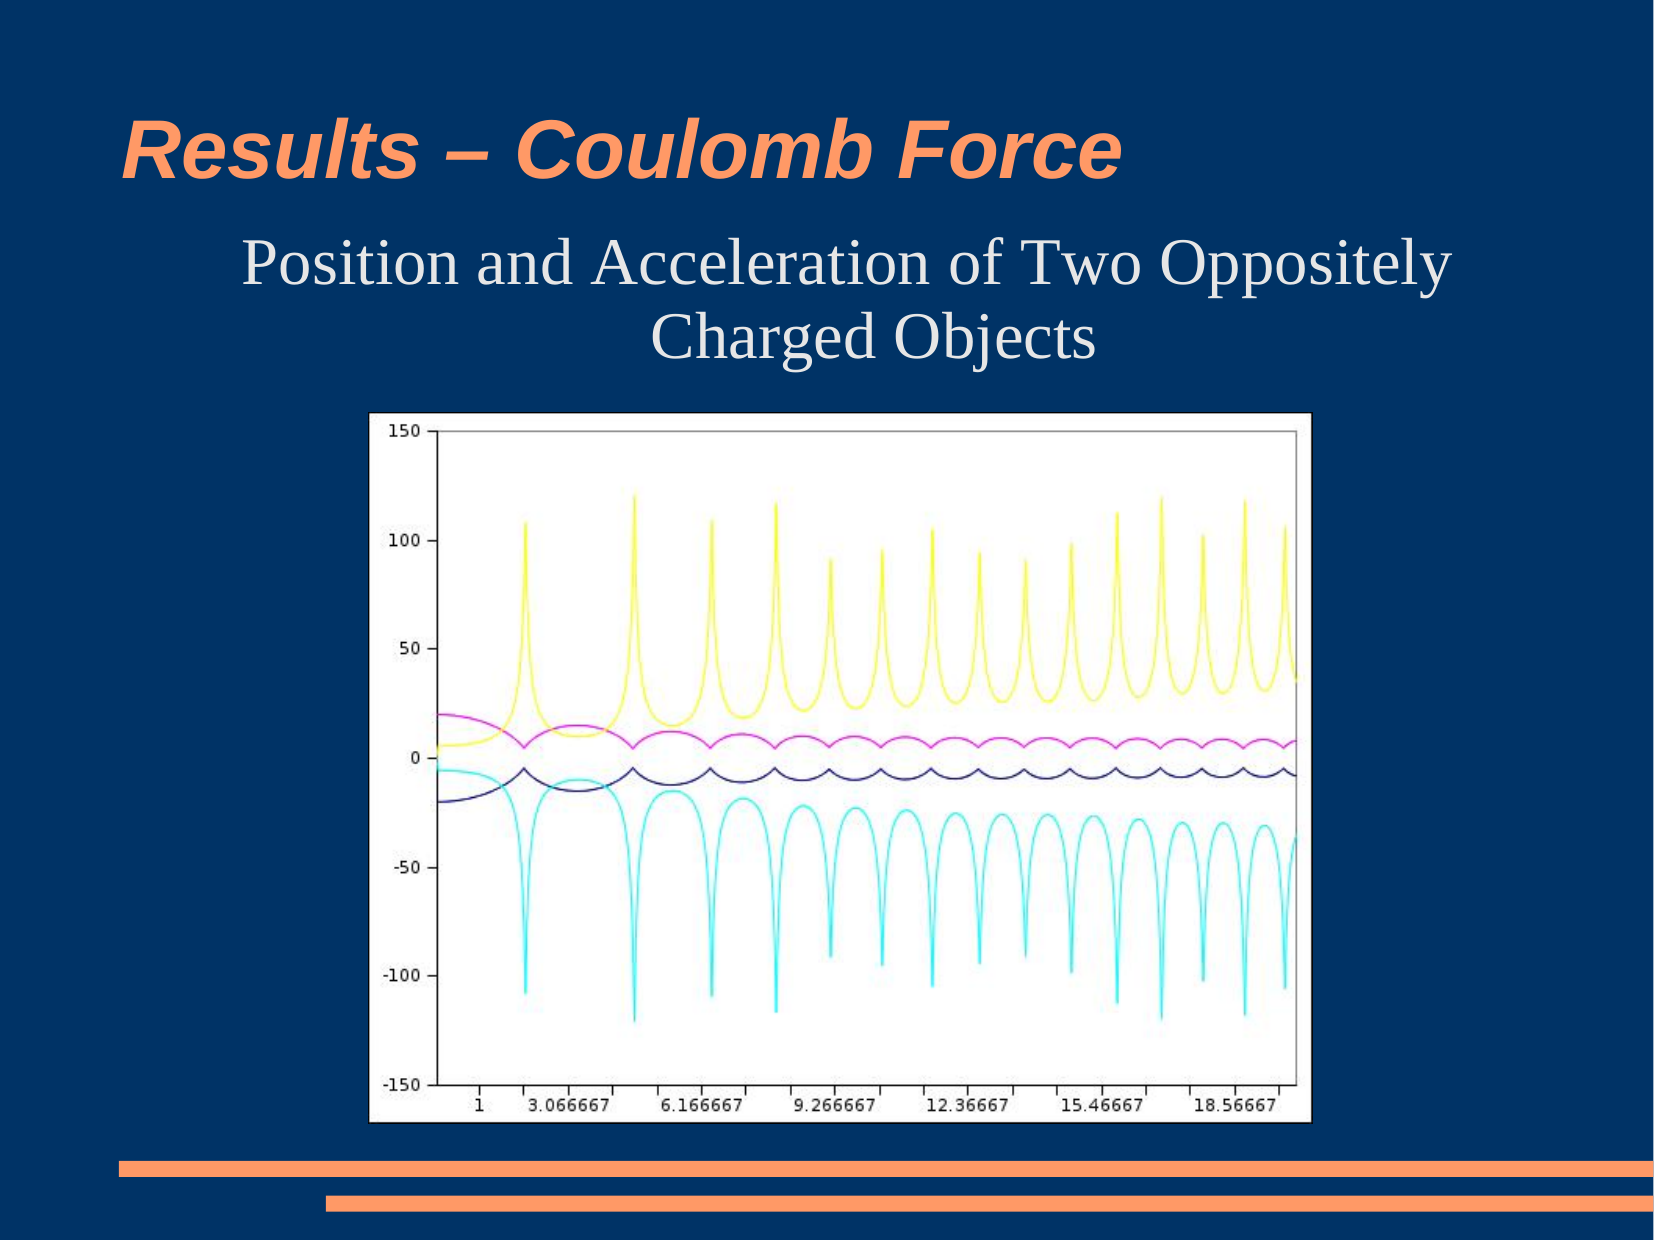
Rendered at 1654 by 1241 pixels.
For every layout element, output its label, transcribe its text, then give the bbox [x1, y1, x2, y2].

title Results – Coulomb Force [121, 53, 1534, 247]
picture [368, 412, 1313, 1124]
list Position and Acceleration of Two Oppositely Charged Objects [187, 225, 1491, 381]
